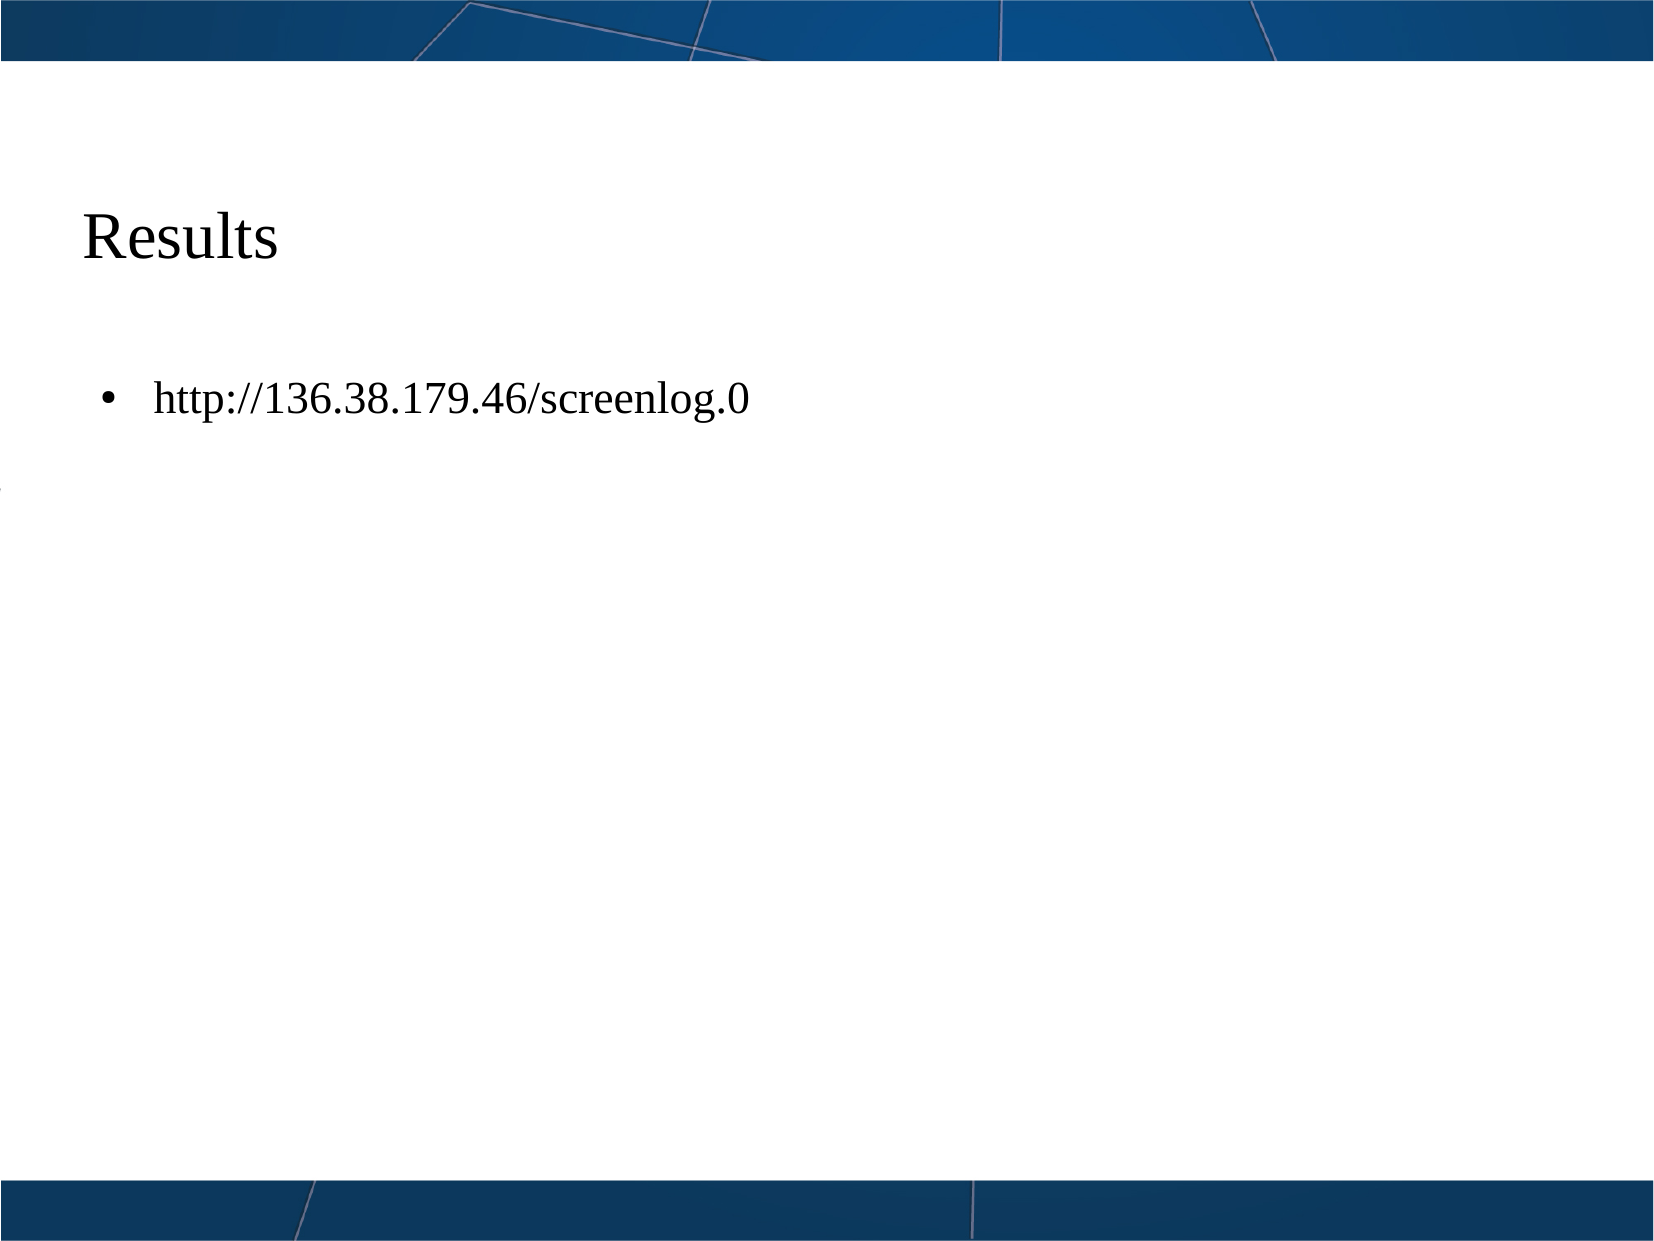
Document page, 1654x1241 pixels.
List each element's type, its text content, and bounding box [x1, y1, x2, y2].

title Results [82, 132, 1571, 340]
picture [0, 0, 1654, 1241]
list http://136.38.179.46/screenlog.0 [82, 372, 1571, 1093]
